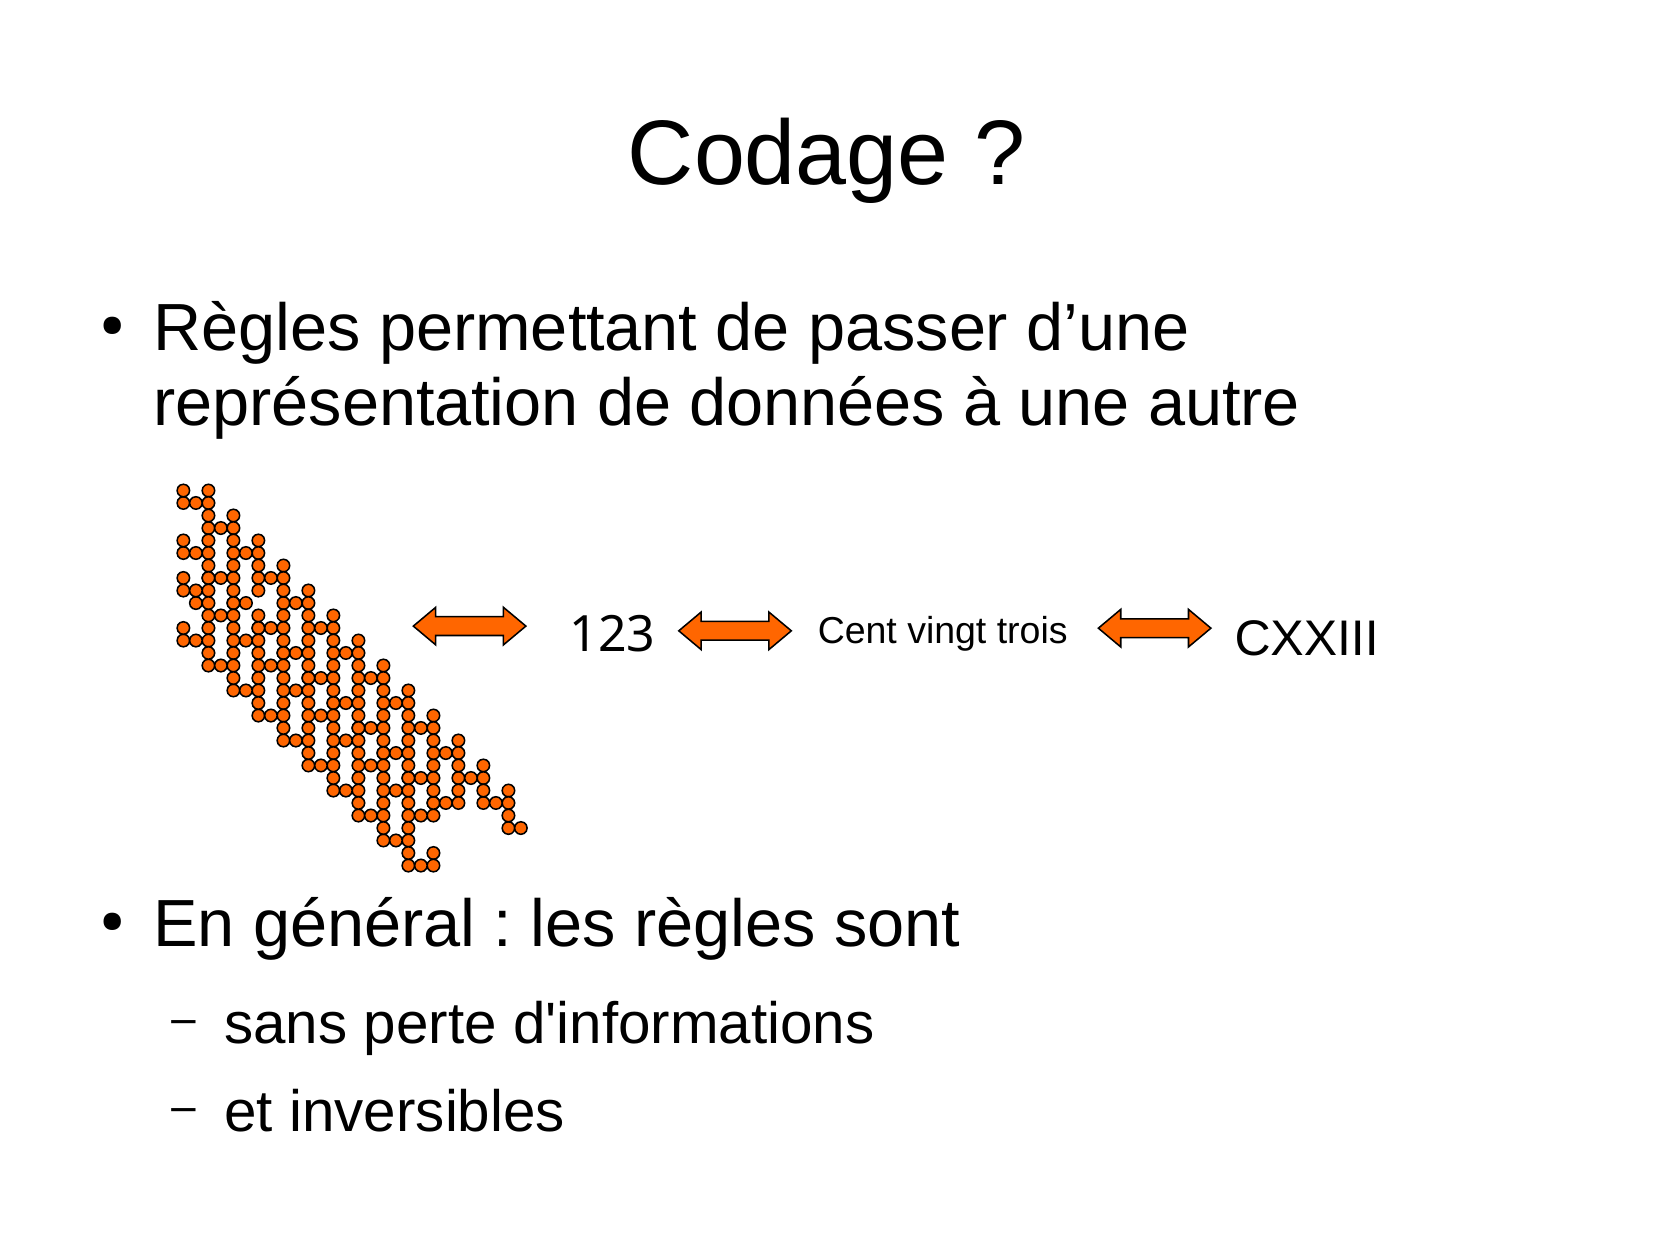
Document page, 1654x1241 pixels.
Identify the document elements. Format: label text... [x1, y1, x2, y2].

text_box [678, 612, 792, 650]
text_box [177, 484, 528, 872]
text_box [413, 607, 526, 645]
text_box Cent vingt trois [803, 602, 1083, 754]
title Codage ? [82, 101, 1571, 205]
text_box [1098, 609, 1211, 647]
list Règles permettant de passer d’une représentation de données à une autre En général : les règles sont sans perte d'informations et inversibles [82, 290, 1571, 1143]
text_box 123 [555, 590, 667, 666]
text_box CXXIII [1219, 602, 1394, 674]
